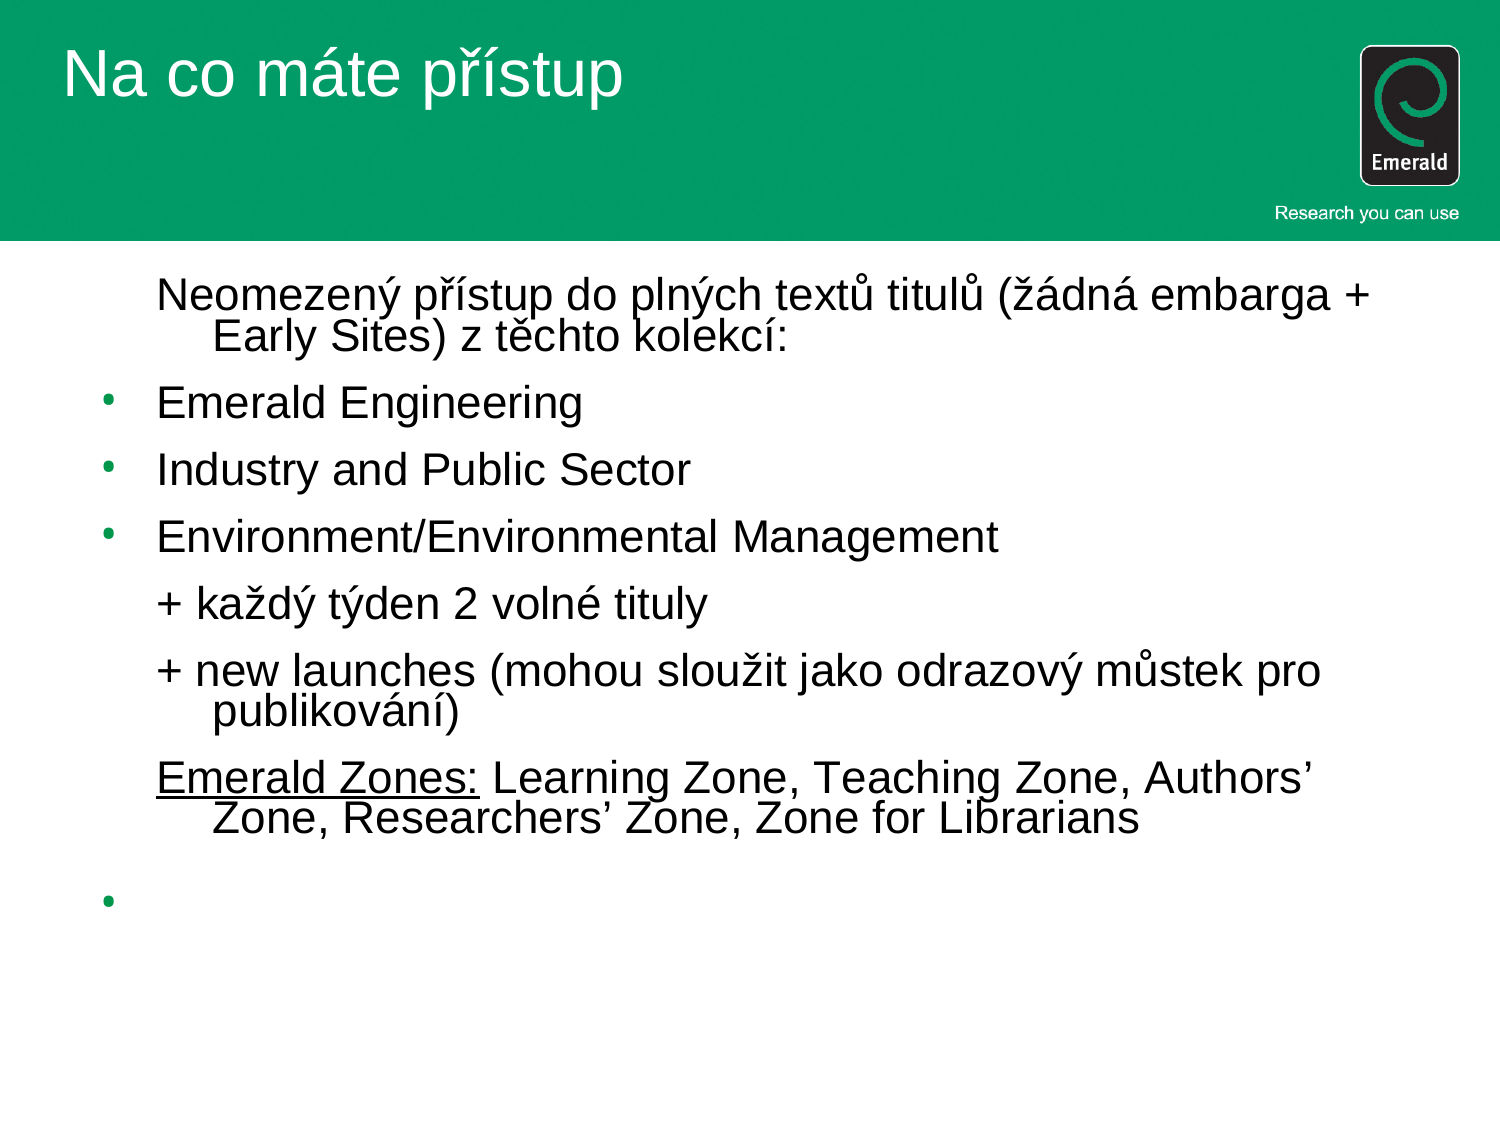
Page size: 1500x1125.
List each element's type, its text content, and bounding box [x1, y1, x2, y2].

list Neomezený přístup do plných textů titulů (žádná embarga + Early Sites) z těchto kolekcí: Emerald Engineering Industry and Public Sector Environment/Environmental Management + každý týden 2 volné tituly + new launches (mohou sloužit jako odrazový můstek pro publikování) Emerald Zones: Learning Zone, Teaching Zone, Authors’ Zone, Researchers’ Zone, Zone for Librarians [100, 278, 1438, 951]
title Na co máte přístup [62, 38, 1250, 220]
